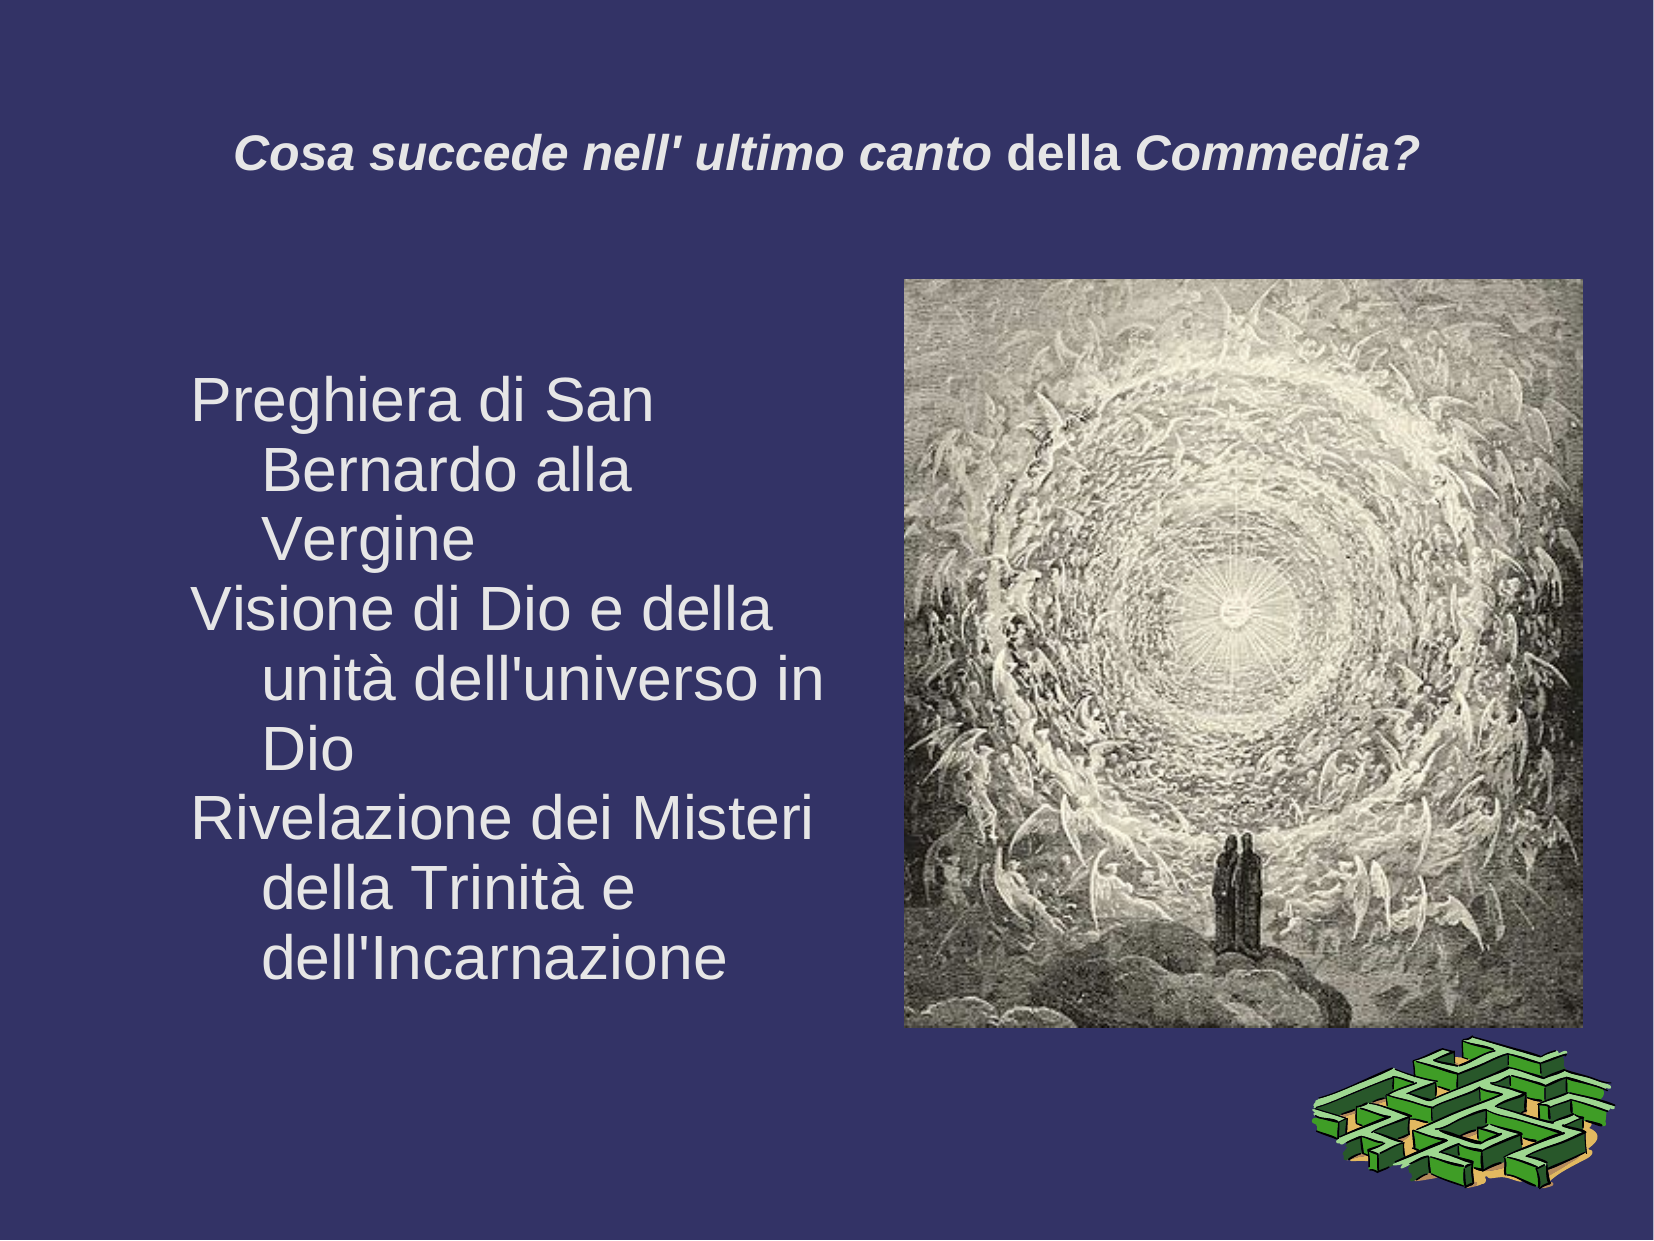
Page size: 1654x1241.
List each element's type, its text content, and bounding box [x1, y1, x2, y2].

title Cosa succede nell' ultimo canto della Commedia? [82, 49, 1571, 257]
list Preghiera di San Bernardo alla Vergine Visione di Dio e della unità dell'universo in Dio Rivelazione dei Misteri della Trinità e dell'Incarnazione [178, 364, 858, 1085]
picture [904, 279, 1583, 1028]
